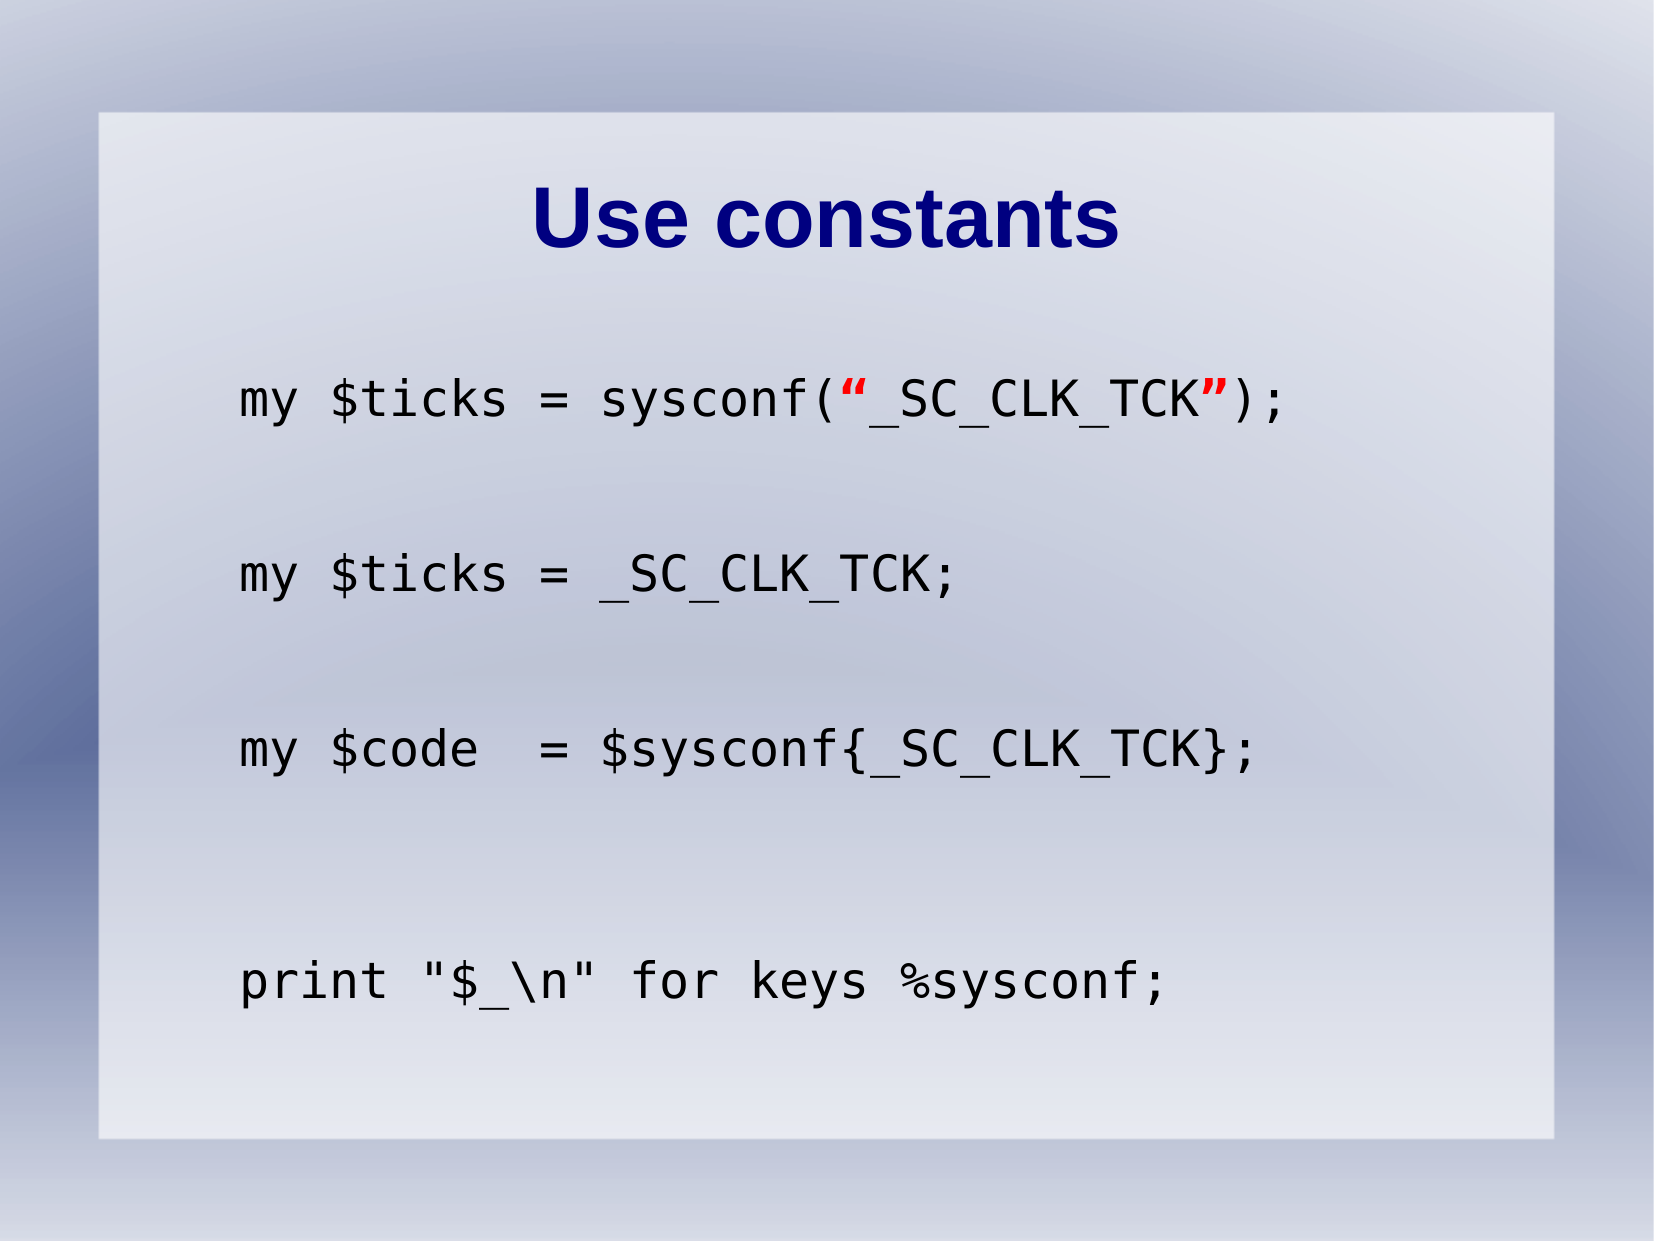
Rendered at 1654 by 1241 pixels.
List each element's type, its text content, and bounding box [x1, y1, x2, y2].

picture [0, 0, 1654, 1241]
title Use constants [118, 114, 1536, 322]
text_box my $ticks = sysconf(“_SC_CLK_TCK”); my $ticks = _SC_CLK_TCK; my $code = $sysconf{_SC_CLK_TCK}; print "$_\n" for keys %sysconf; [225, 304, 1305, 1019]
